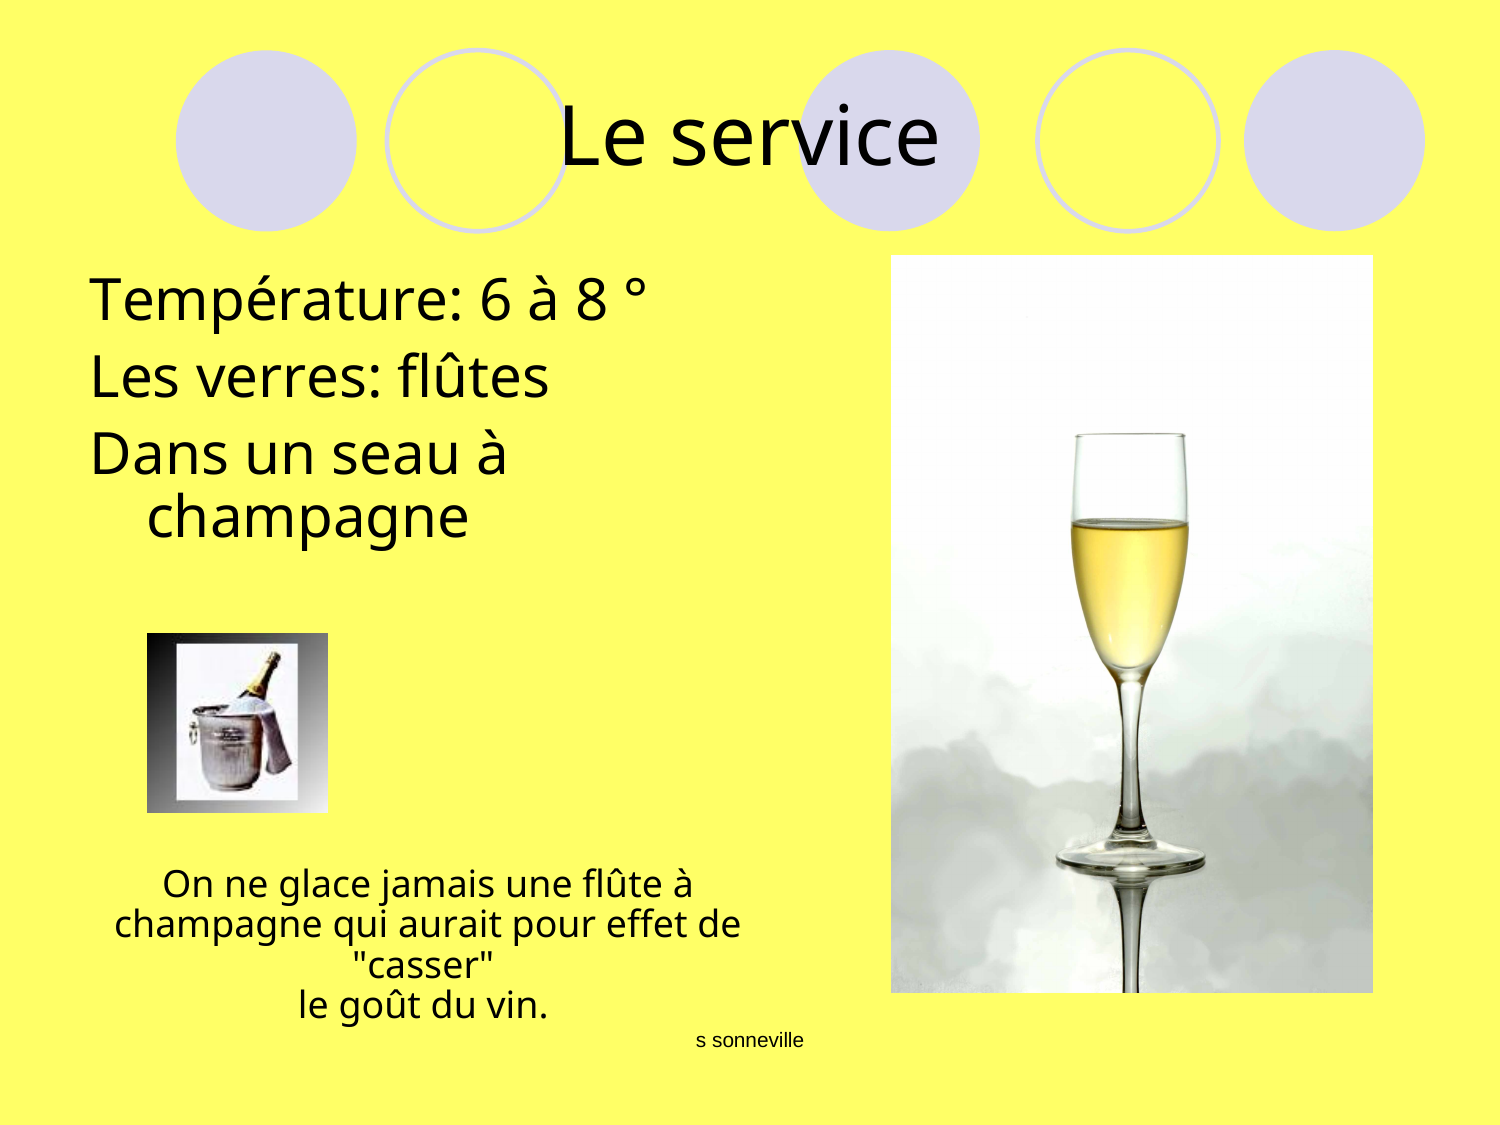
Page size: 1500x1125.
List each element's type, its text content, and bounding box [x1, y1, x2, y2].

picture [147, 633, 328, 814]
picture [891, 255, 1373, 993]
text_box On ne glace jamais une flûte à champagne qui aurait pour effet de "casser" le goût du vin. [53, 857, 804, 1020]
list Température: 6 à 8 ° Les verres: flûtes Dans un seau à champagne [75, 262, 738, 857]
title Le service [75, 45, 1426, 233]
